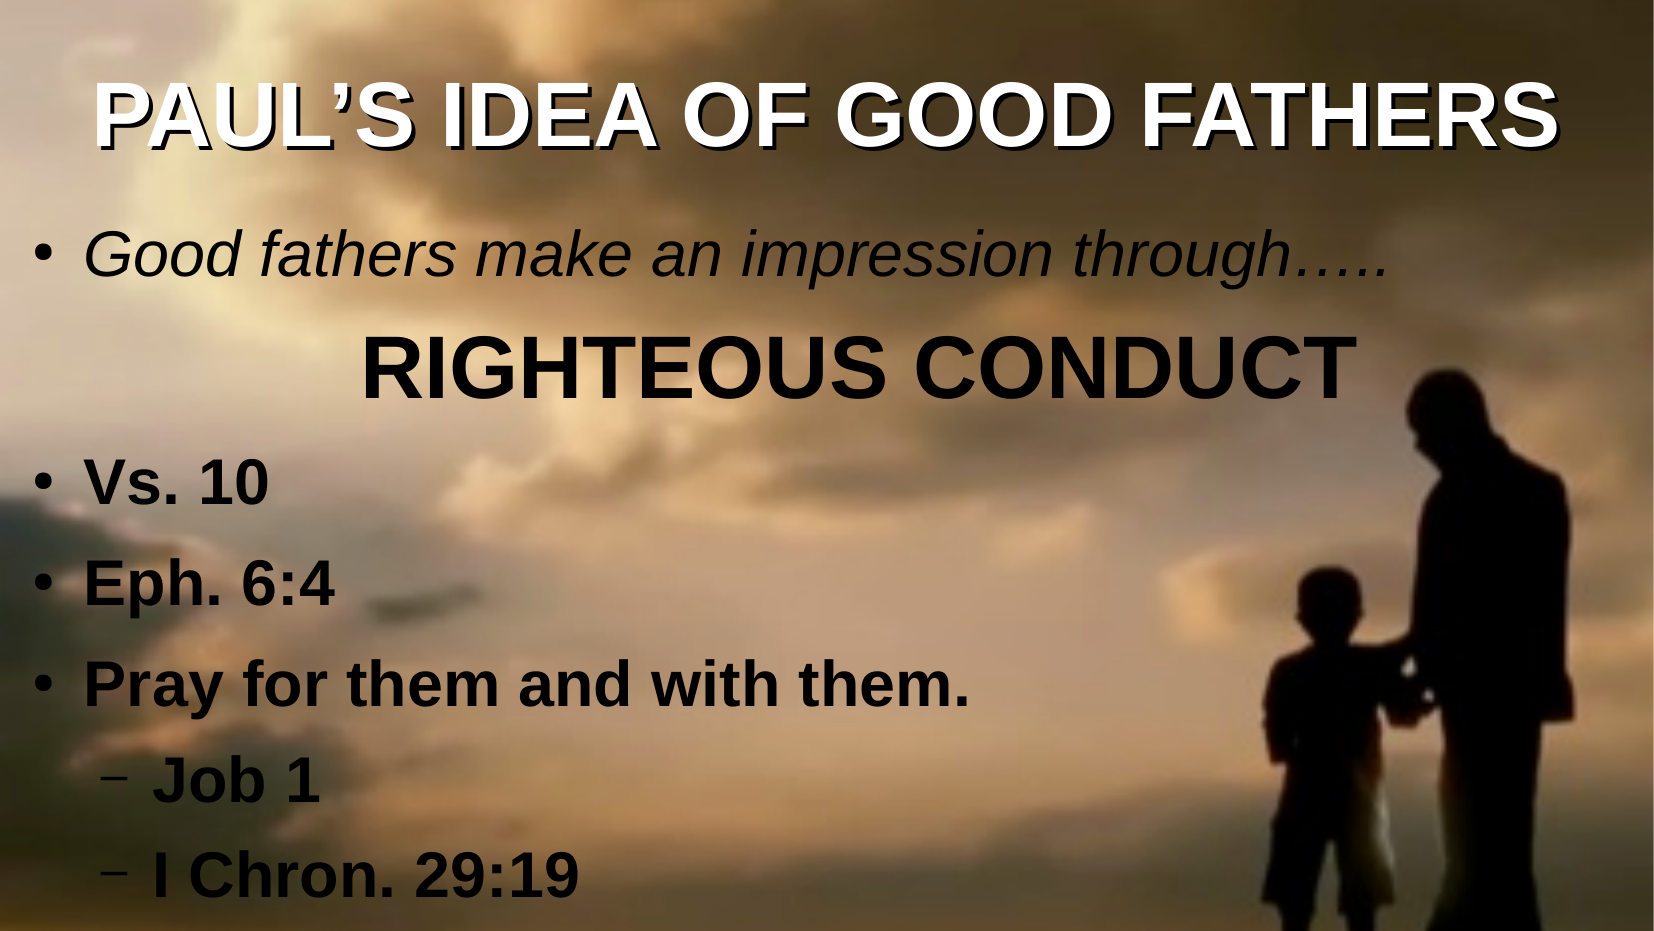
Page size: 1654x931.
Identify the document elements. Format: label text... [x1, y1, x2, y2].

title PAUL’S IDEA OF GOOD FATHERS [82, 37, 1571, 193]
list Good fathers make an impression through….. RIGHTEOUS CONDUCT Vs. 10 Eph. 6:4 Pray for them and with them. Job 1 I Chron. 29:19 [15, 217, 1636, 916]
picture [0, 0, 1654, 931]
